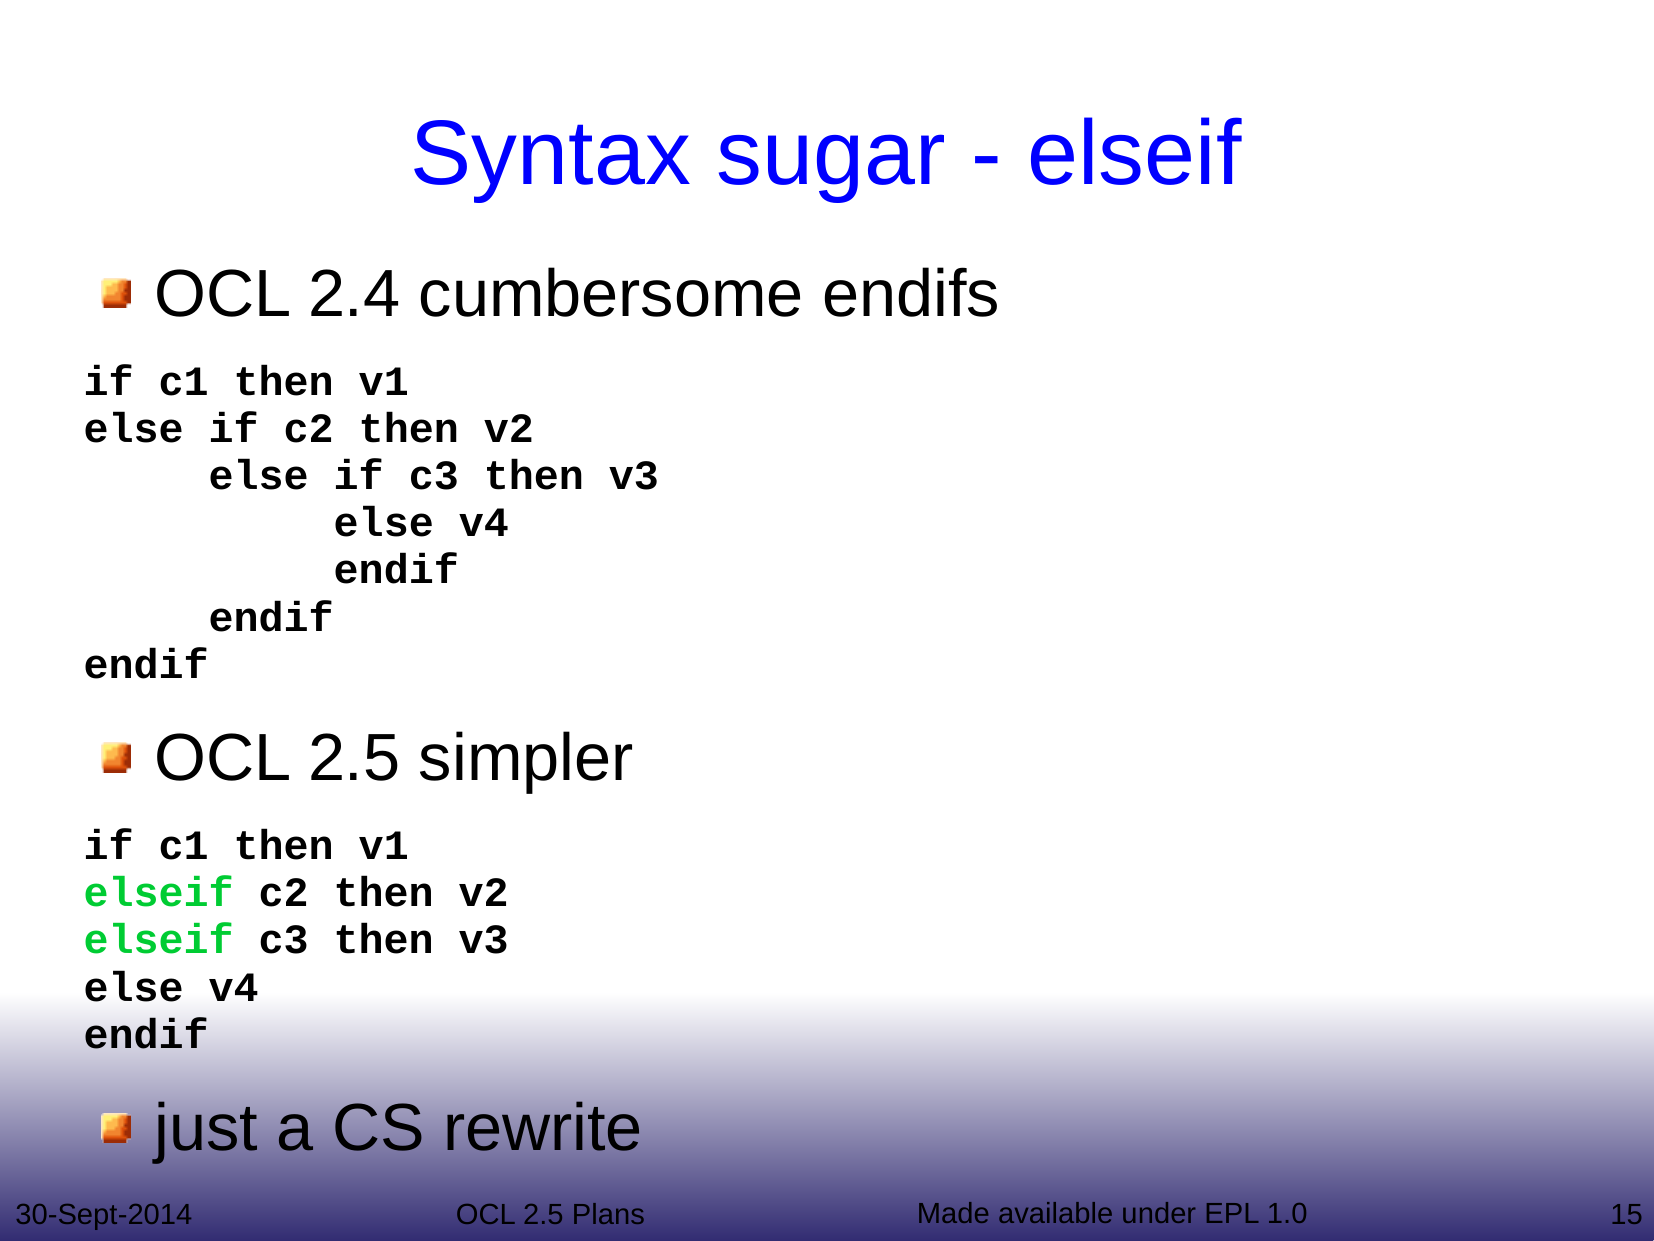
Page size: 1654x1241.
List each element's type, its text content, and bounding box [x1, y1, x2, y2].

list OCL 2.4 cumbersome endifs if c1 then v1 else if c2 then v2 else if c3 then v3 else v4 endif endif endif OCL 2.5 simpler if c1 then v1 elseif c2 then v2 elseif c3 then v3 else v4 endif just a CS rewrite [83, 255, 1572, 1172]
title Syntax sugar - elseif [82, 49, 1571, 257]
